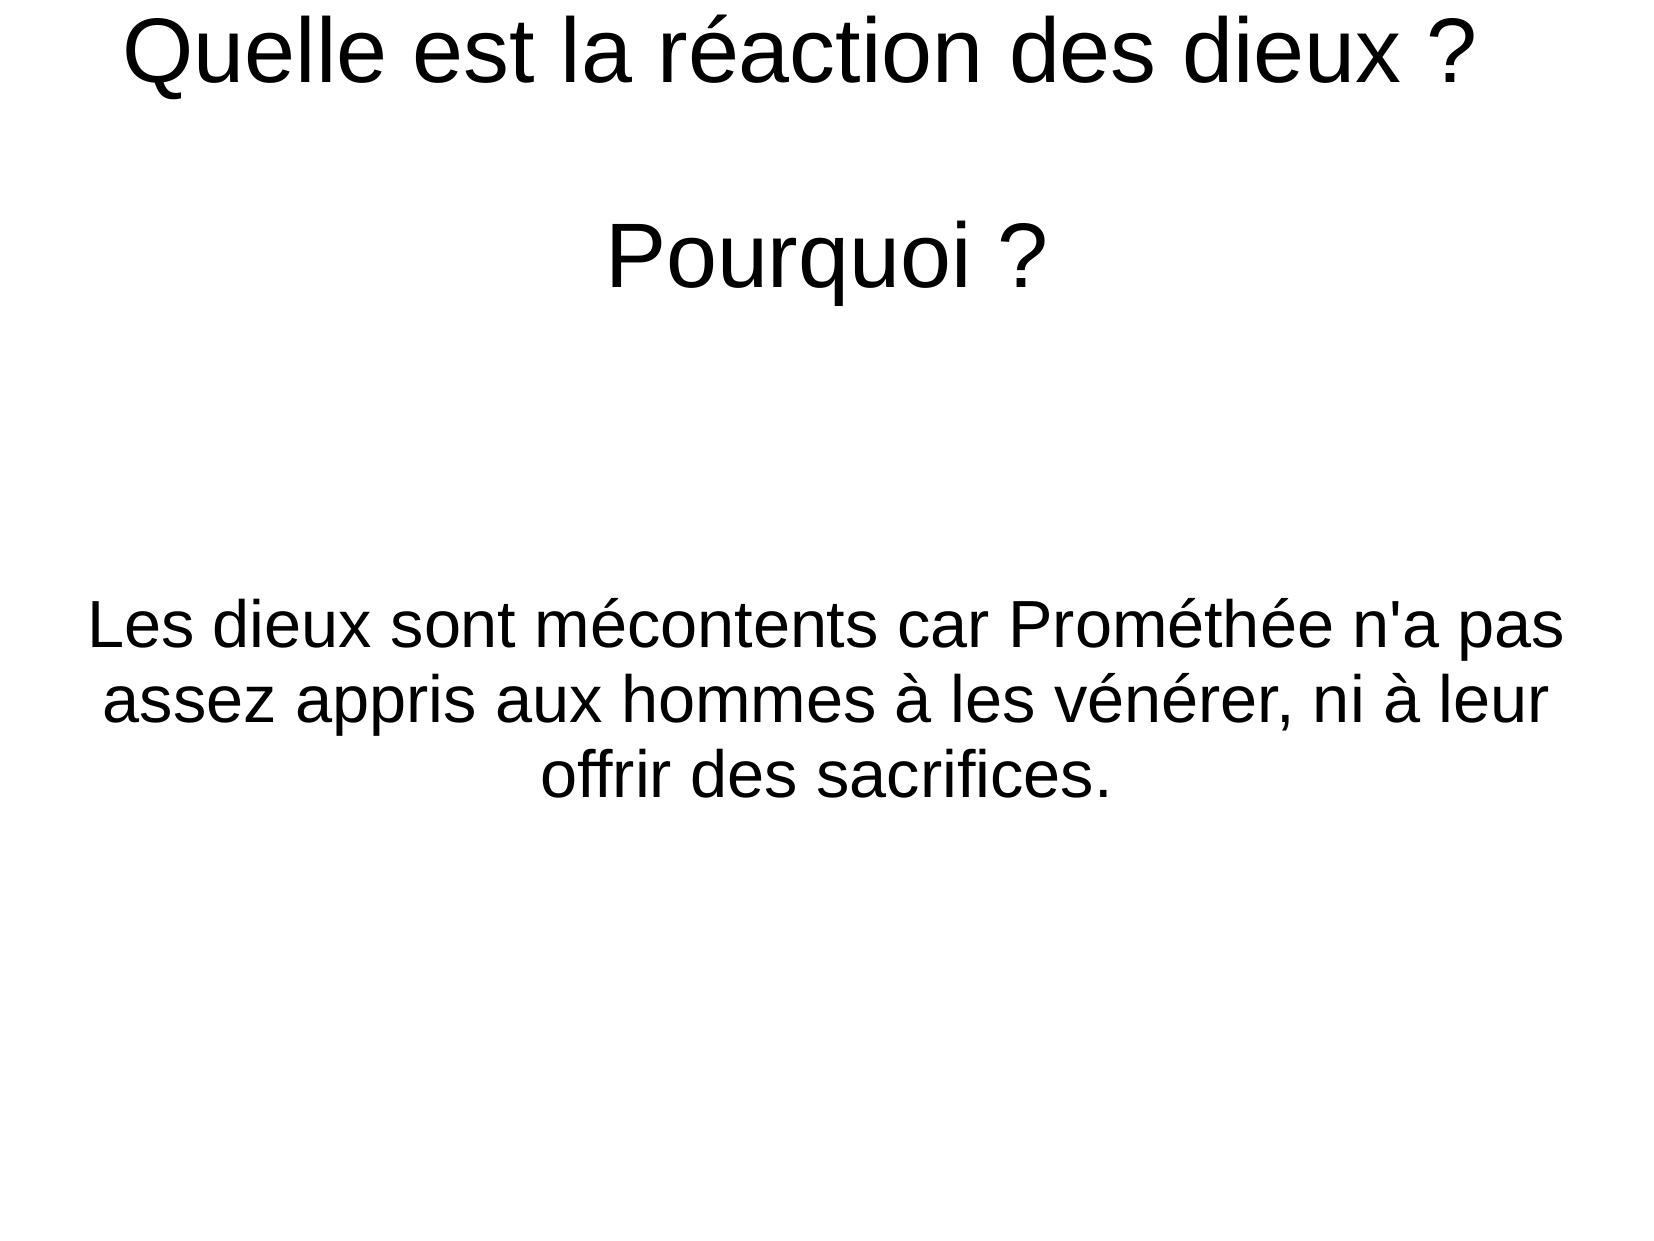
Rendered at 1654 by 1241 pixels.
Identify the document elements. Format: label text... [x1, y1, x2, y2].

subtitle Les dieux sont mécontents car Prométhée n'a pas assez appris aux hommes à les vénérer, ni à leur offrir des sacrifices. [82, 297, 1571, 1102]
title Quelle est la réaction des dieux ? Pourquoi ? [82, 0, 1571, 297]
